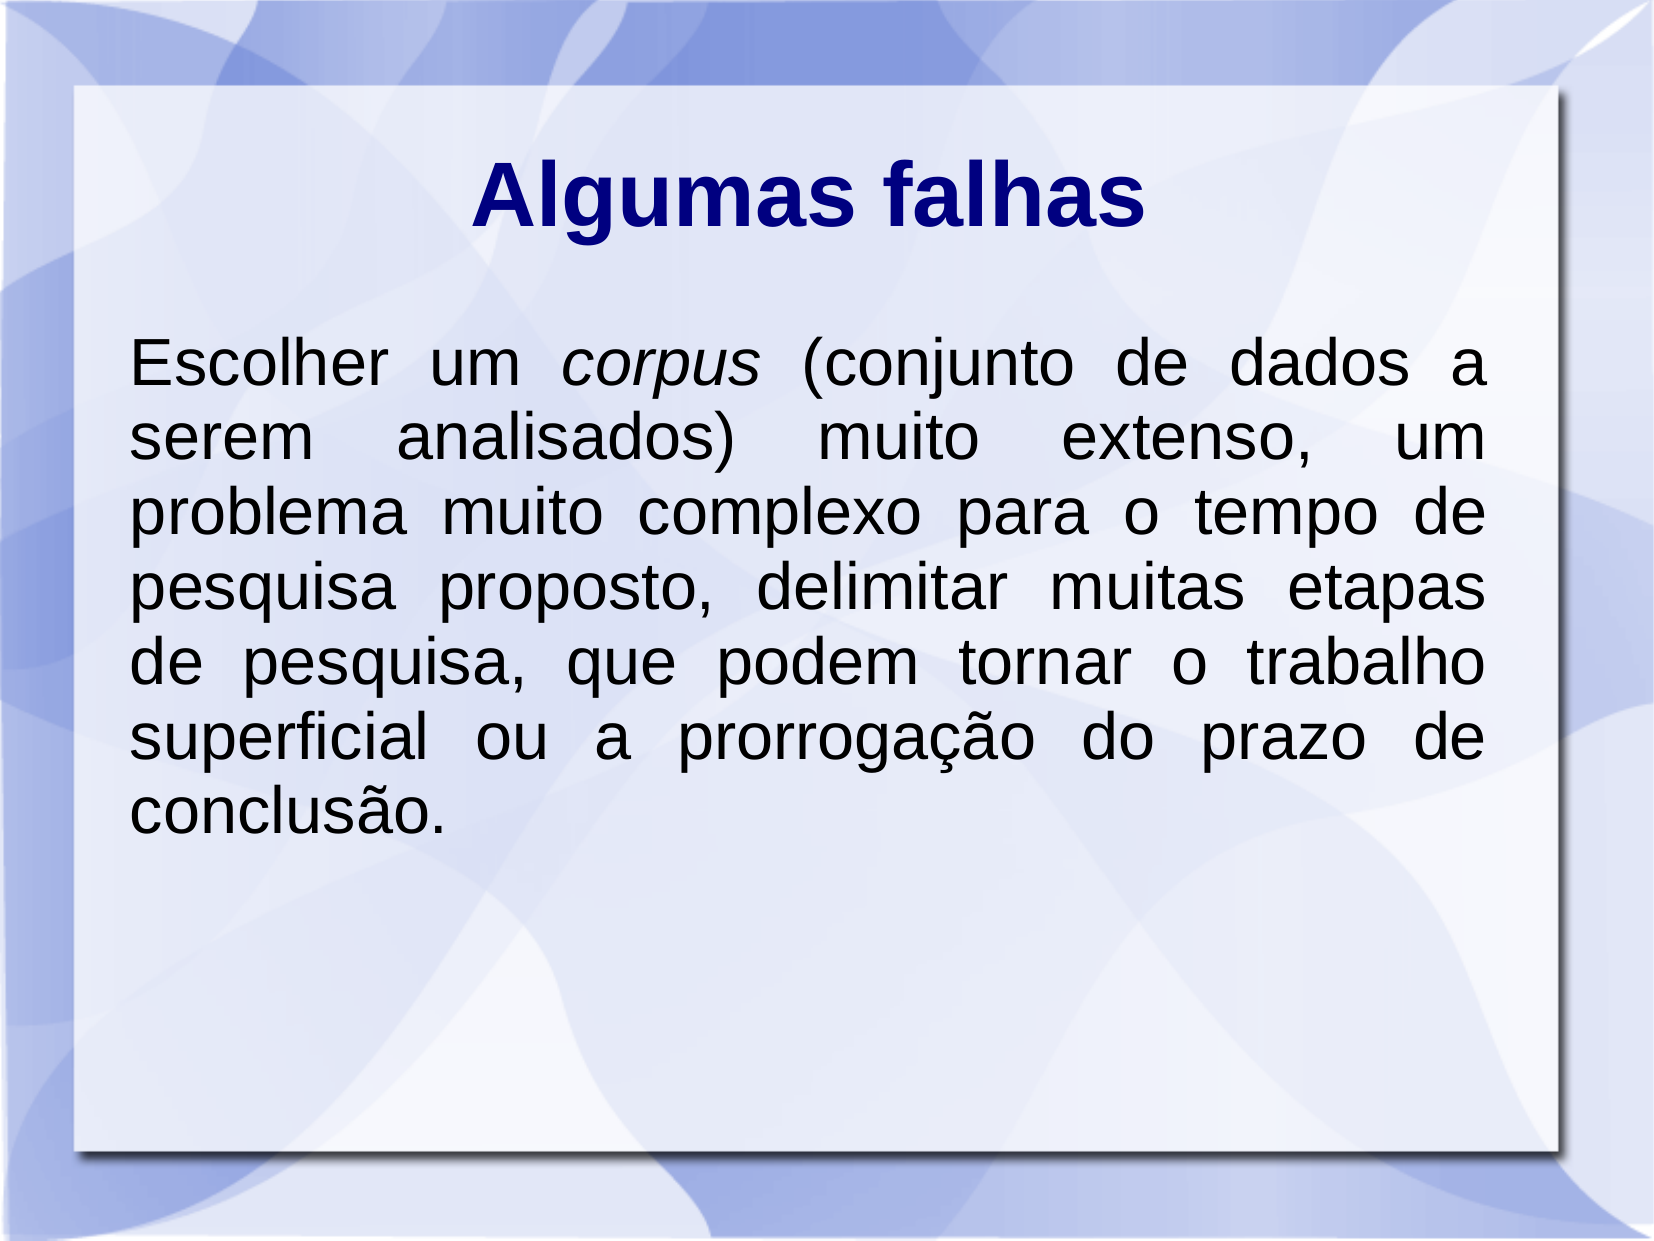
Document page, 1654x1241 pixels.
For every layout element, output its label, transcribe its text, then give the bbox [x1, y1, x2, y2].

list Escolher um corpus (conjunto de dados a serem analisados) muito extenso, um problema muito complexo para o tempo de pesquisa proposto, delimitar muitas etapas de pesquisa, que podem tornar o trabalho superficial ou a prorrogação do prazo de conclusão. [129, 324, 1489, 1045]
picture [0, 0, 1654, 1241]
title Algumas falhas [82, 90, 1536, 298]
